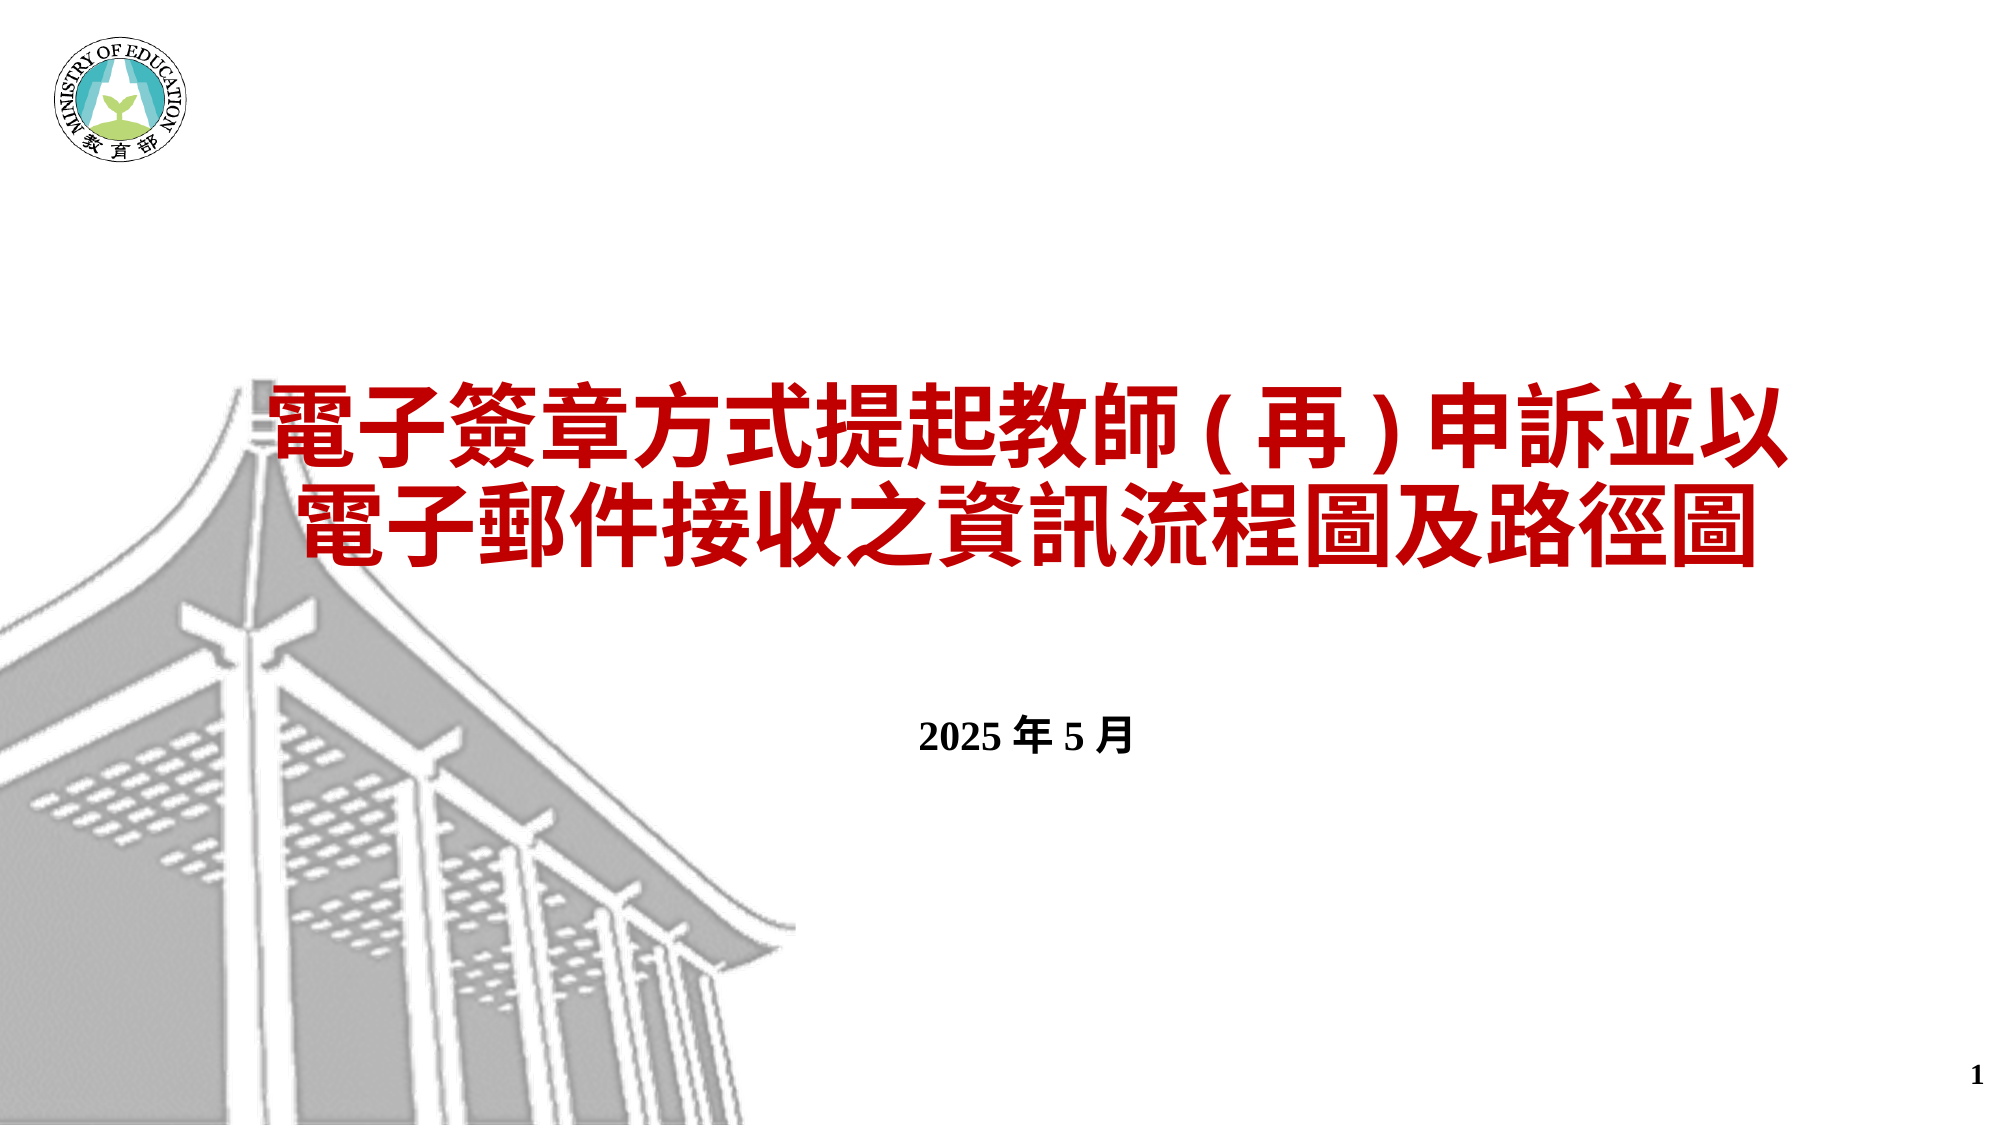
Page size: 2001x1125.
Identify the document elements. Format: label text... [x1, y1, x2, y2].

picture [0, 362, 796, 1125]
text_box 2025年5月 [702, 615, 1353, 806]
slide_number <編號> [1550, 1042, 2000, 1103]
picture [44, 35, 193, 165]
text_box 電子簽章方式提起教師(再)申訴並以電子郵件接收之資訊流程圖及路徑圖 [243, 381, 1812, 615]
